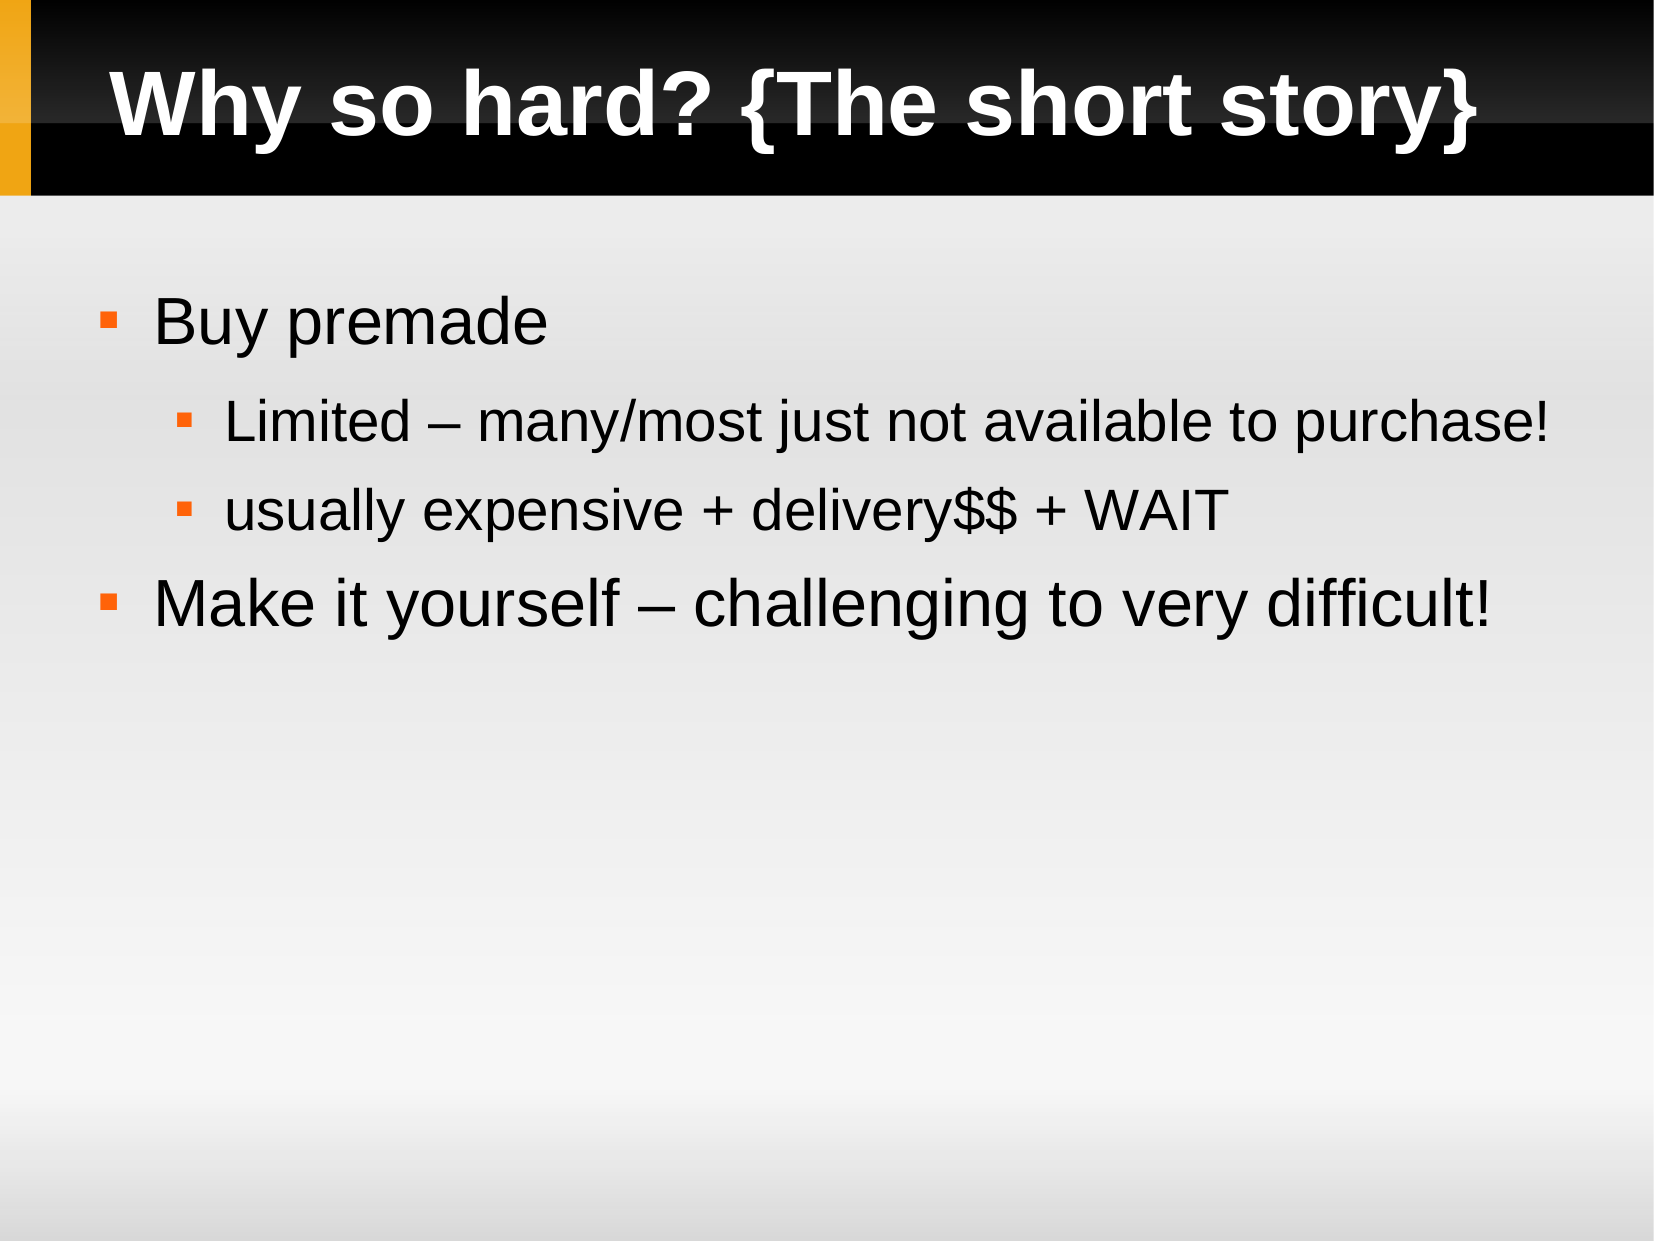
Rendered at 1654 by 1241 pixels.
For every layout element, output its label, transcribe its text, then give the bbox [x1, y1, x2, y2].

list Buy premade Limited – many/most just not available to purchase! usually expensive + delivery$$ + WAIT Make it yourself – challenging to very difficult! [82, 284, 1571, 1103]
picture [0, 0, 1654, 1241]
title Why so hard? {The short story} [76, 0, 1565, 208]
